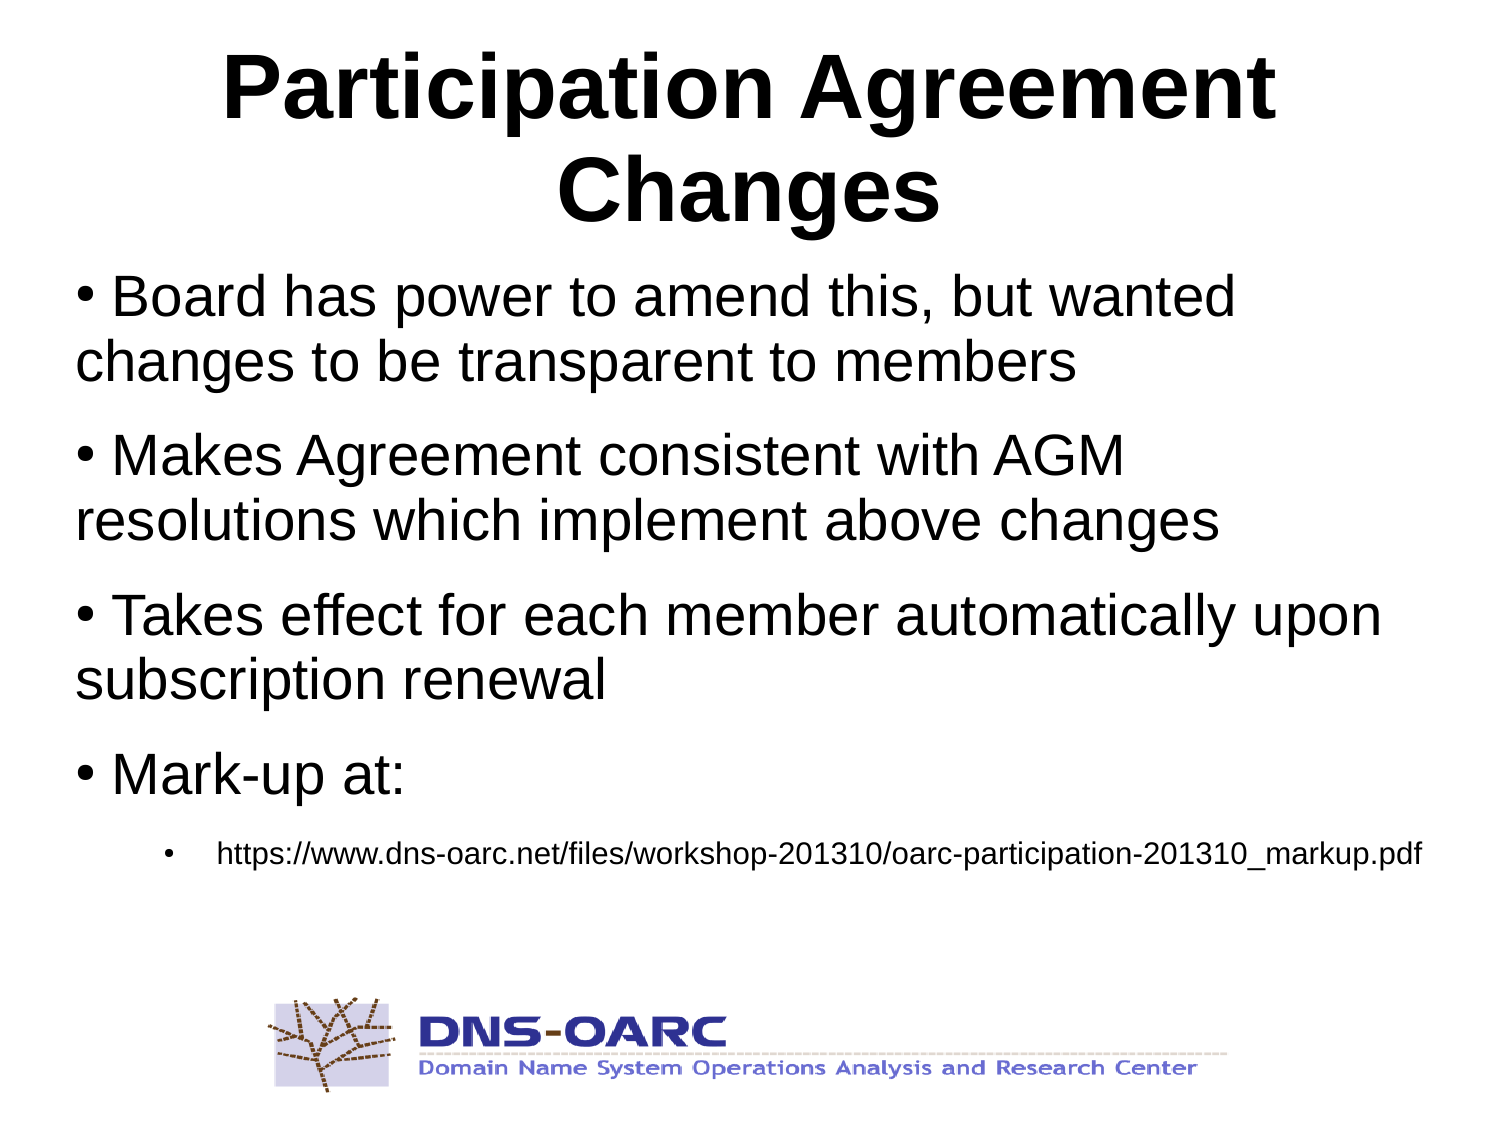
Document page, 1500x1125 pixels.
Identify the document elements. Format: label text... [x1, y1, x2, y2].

picture [214, 991, 1259, 1099]
list Board has power to amend this, but wanted changes to be transparent to members Makes Agreement consistent with AGM resolutions which implement above changes Takes effect for each member automatically upon subscription renewal Mark-up at: https://www.dns-oarc.net/files/workshop-201310/oarc-participation-201310_markup.pdf [75, 263, 1425, 916]
title Participation Agreement Changes [75, 35, 1425, 242]
